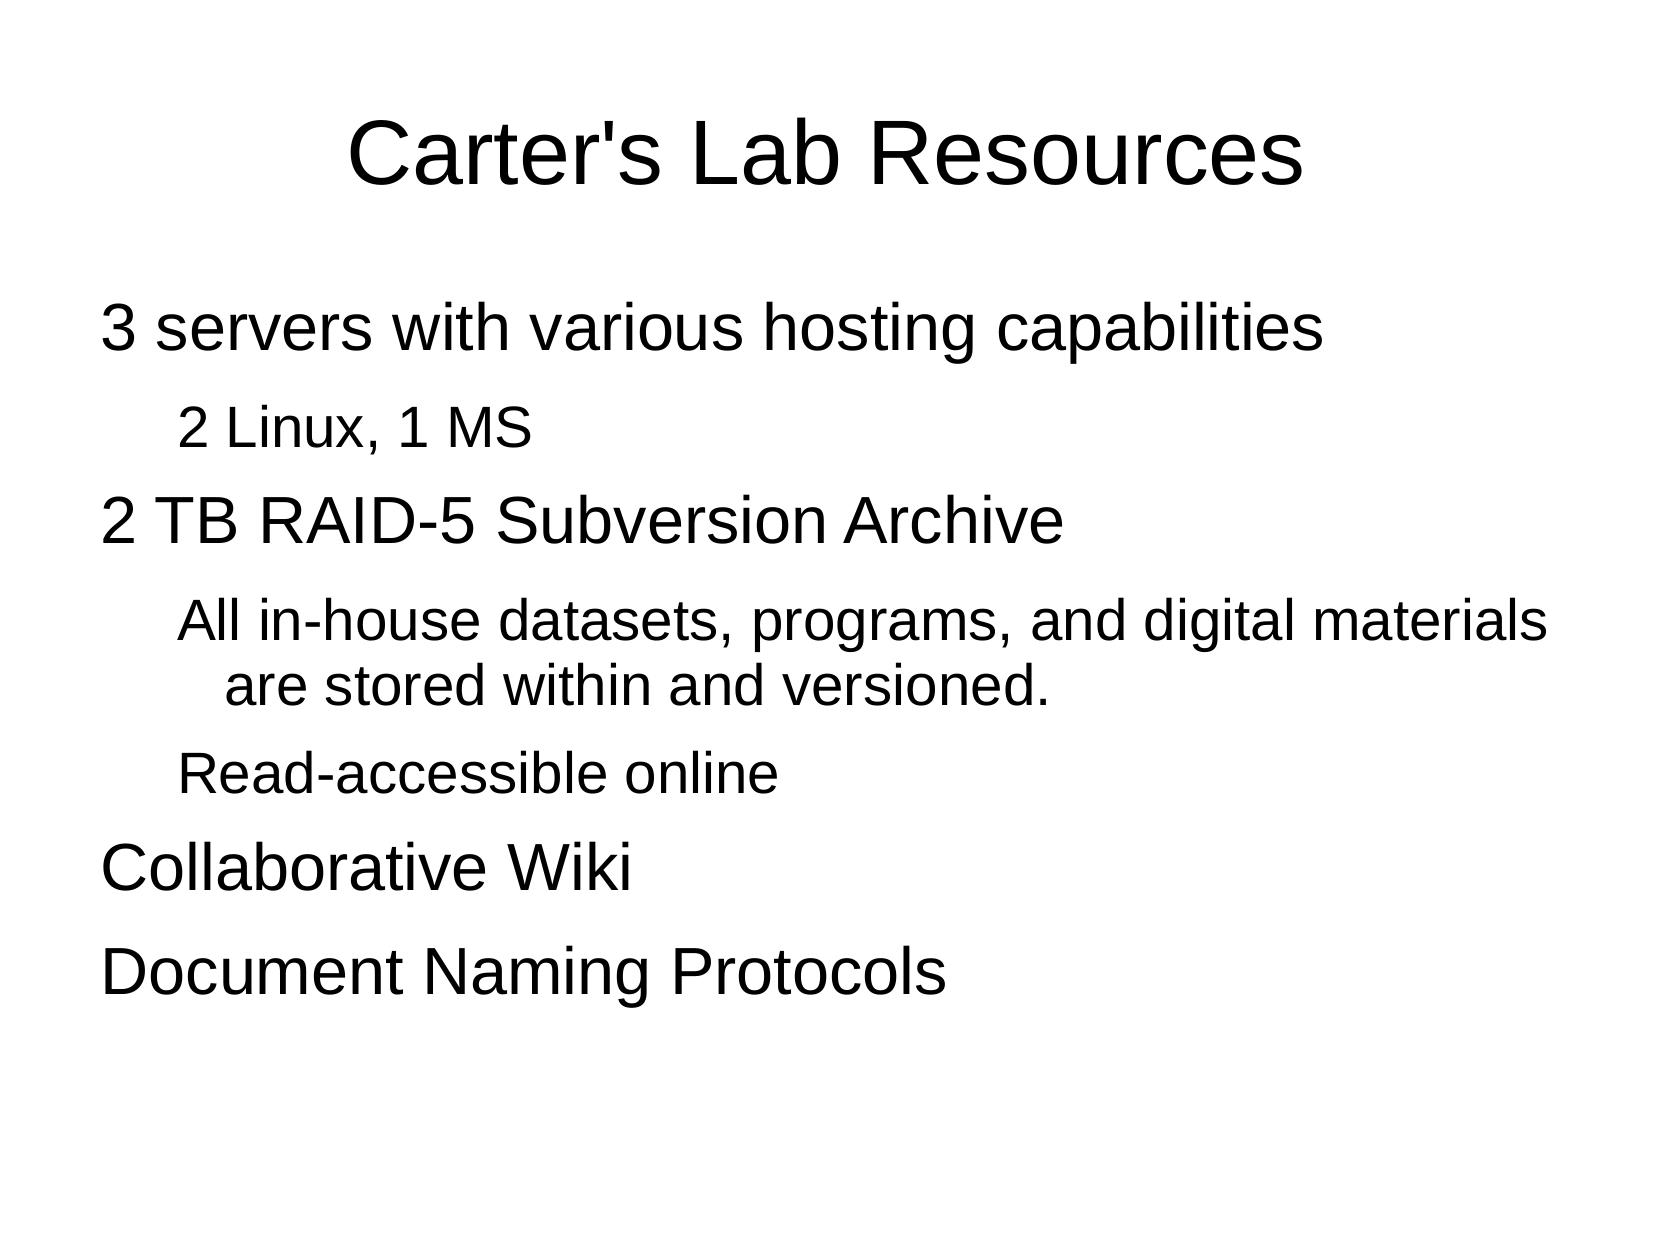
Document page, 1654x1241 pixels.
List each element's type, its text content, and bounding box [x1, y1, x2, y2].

list 3 servers with various hosting capabilities 2 Linux, 1 MS 2 TB RAID-5 Subversion Archive All in-house datasets, programs, and digital materials are stored within and versioned. Read-accessible online Collaborative Wiki Document Naming Protocols [82, 290, 1571, 1094]
title Carter's Lab Resources [82, 56, 1571, 250]
